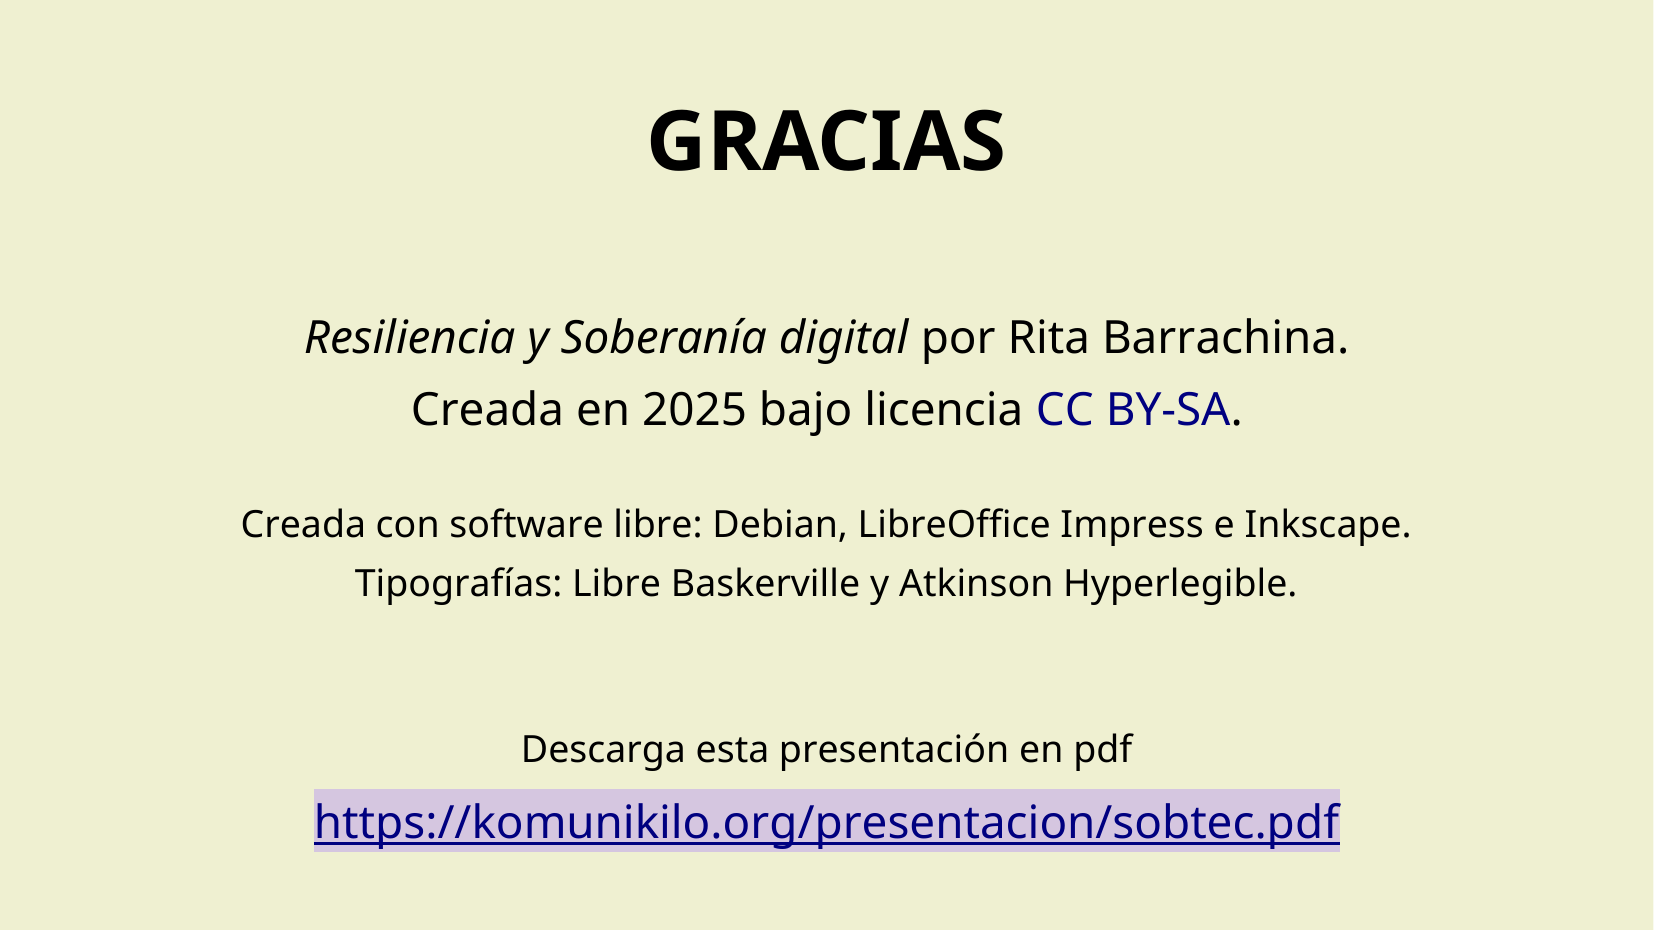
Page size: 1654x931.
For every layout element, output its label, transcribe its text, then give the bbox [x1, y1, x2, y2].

text_box https://komunikilo.org/presentacion/sobtec.pdf [206, 779, 1447, 835]
title gracias [82, 60, 1571, 217]
text_box Resiliencia y Soberanía digital por Rita Barrachina. Creada en 2025 bajo licencia CC BY-SA. [206, 295, 1447, 406]
text_box Creada con software libre: Debian, LibreOffice Impress e Inkscape. Tipografías: Libre Baskerville y Atkinson Hyperlegible. [206, 490, 1447, 581]
text_box Descarga esta presentación en pdf [206, 714, 1447, 770]
